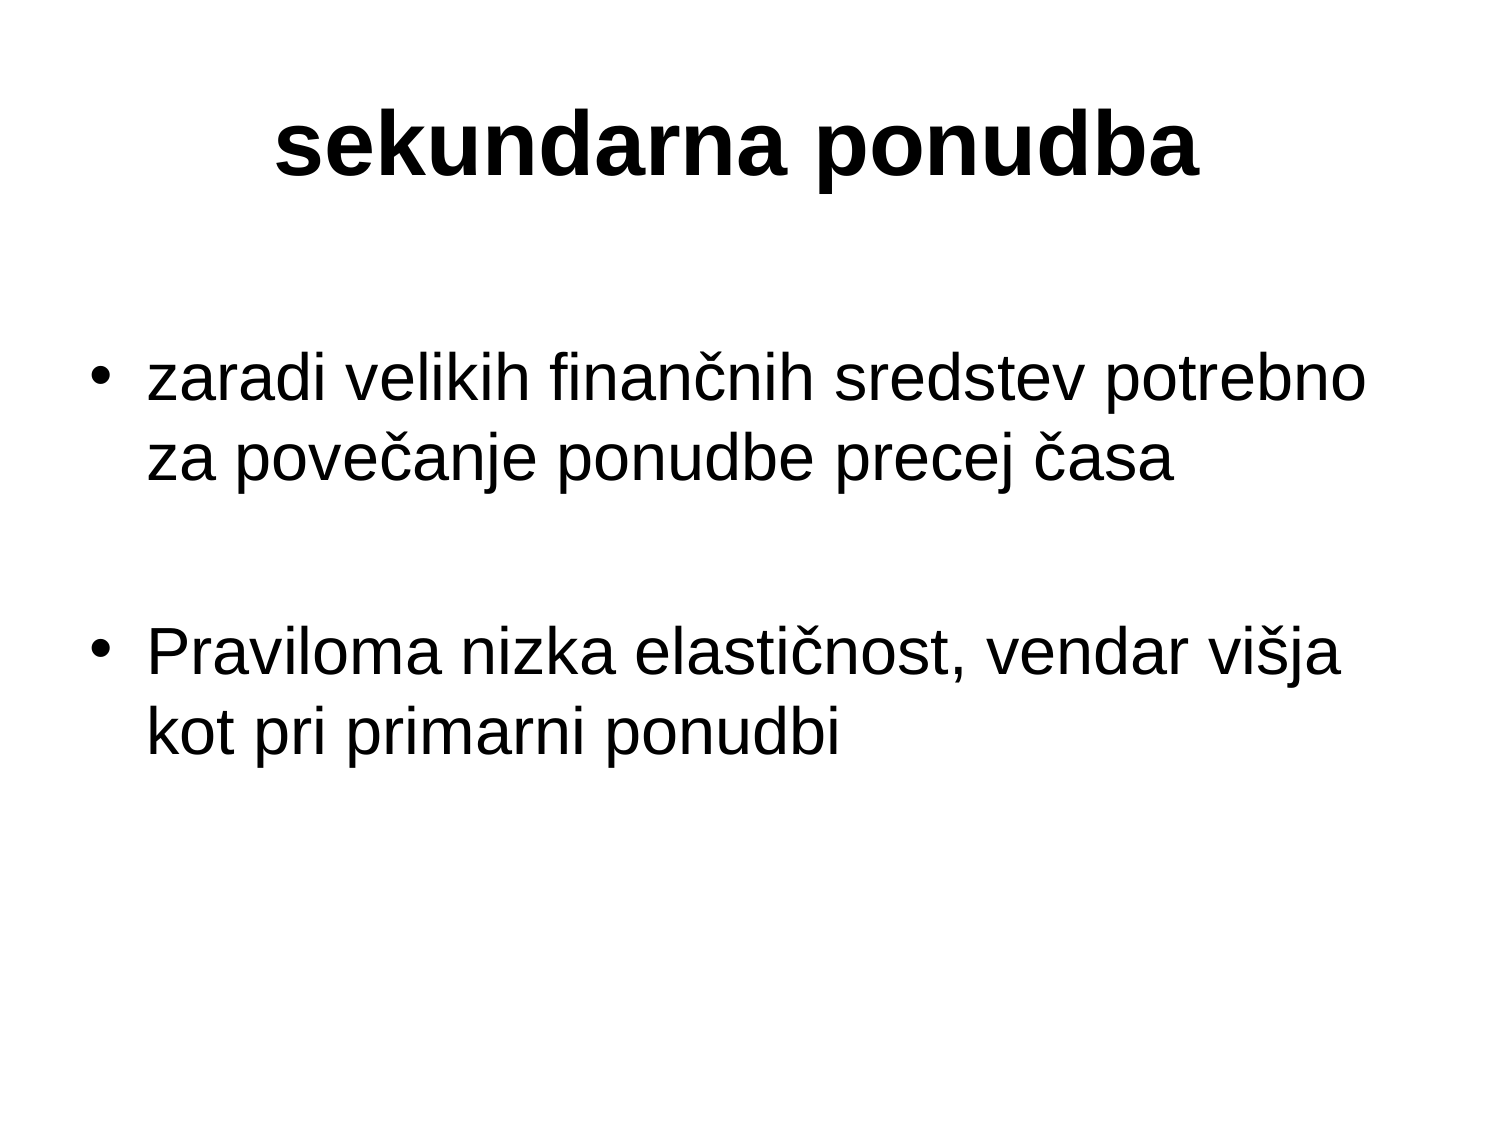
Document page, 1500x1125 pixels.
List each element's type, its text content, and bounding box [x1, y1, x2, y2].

title sekundarna ponudba [75, 45, 1426, 233]
list zaradi velikih finančnih sredstev potrebno za povečanje ponudbe precej časa Praviloma nizka elastičnost, vendar višja kot pri primarni ponudbi [75, 326, 1426, 1006]
